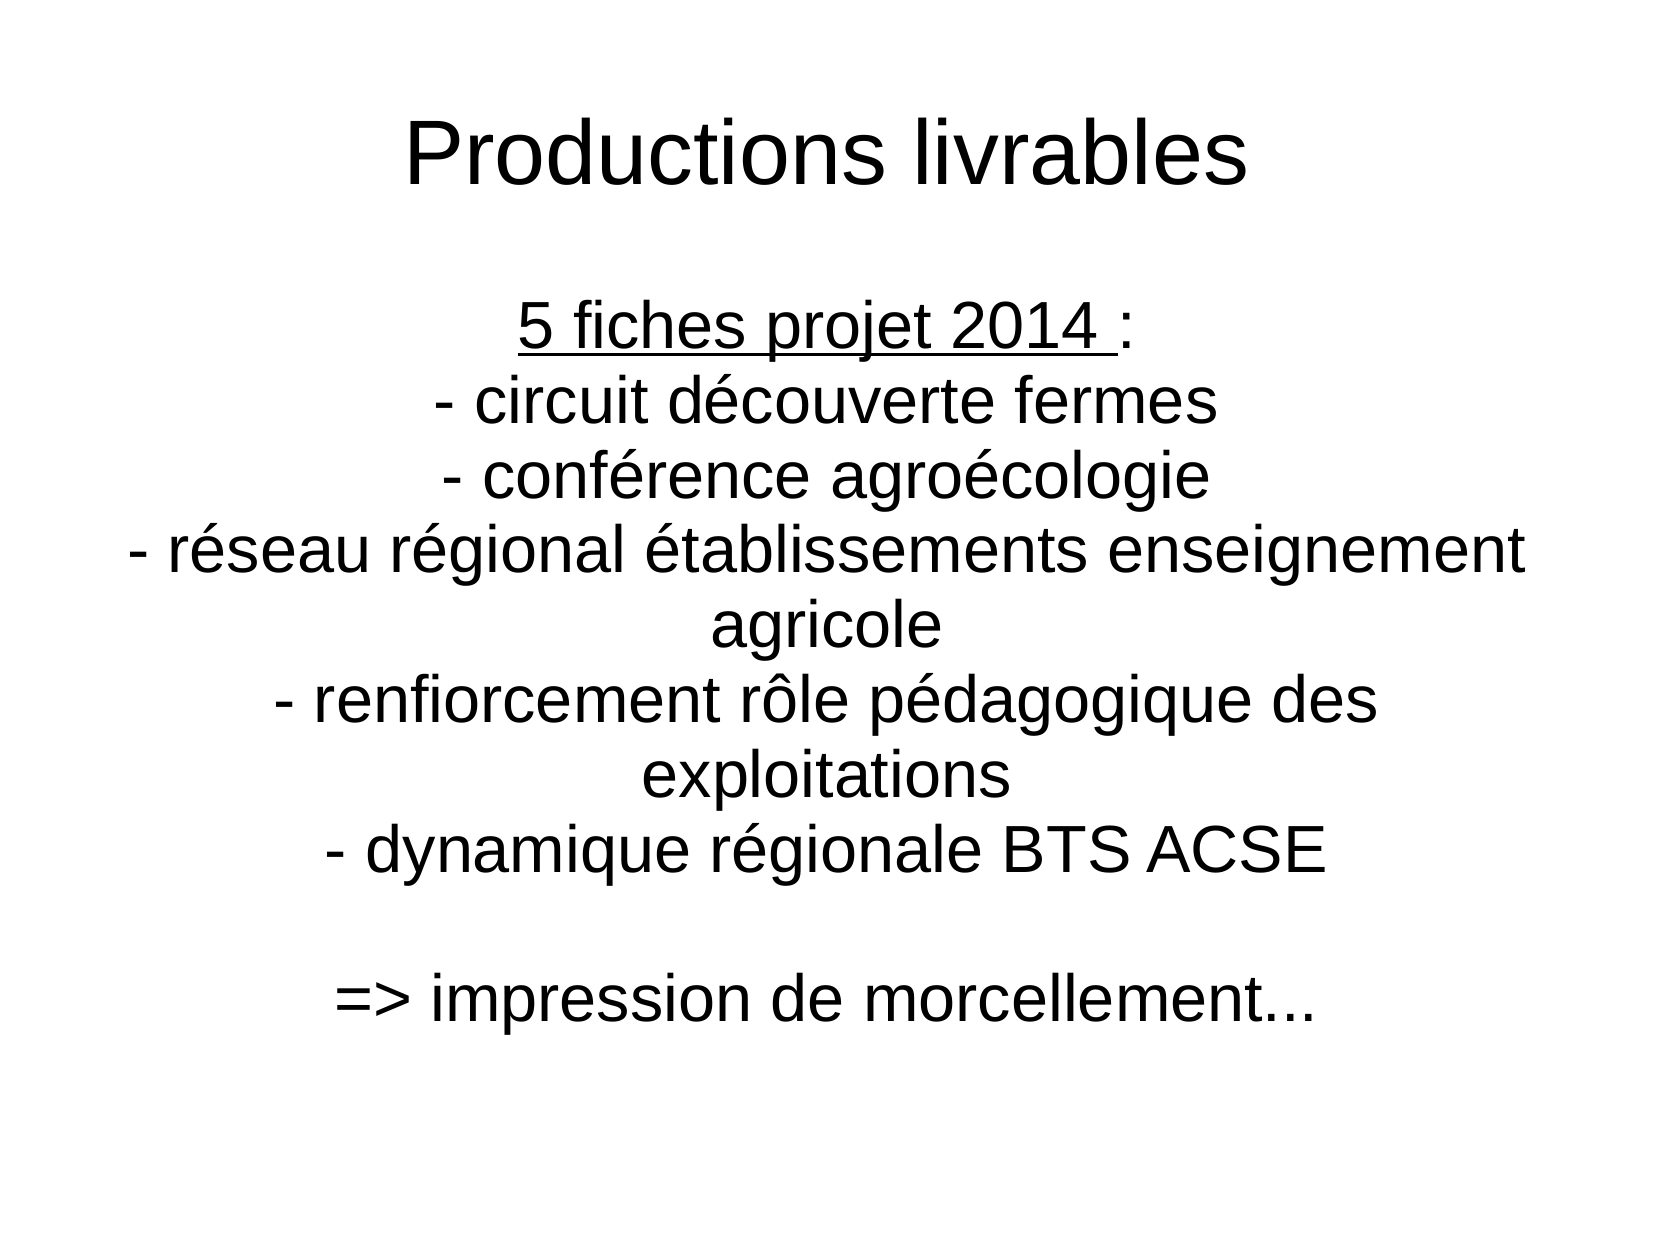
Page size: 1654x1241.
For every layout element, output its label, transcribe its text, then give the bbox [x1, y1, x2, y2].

subtitle 5 fiches projet 2014 : - circuit découverte fermes - conférence agroécologie - réseau régional établissements enseignement agricole - renfiorcement rôle pédagogique des exploitations - dynamique régionale BTS ACSE => impression de morcellement... [82, 288, 1571, 1111]
title Productions livrables [82, 49, 1571, 257]
